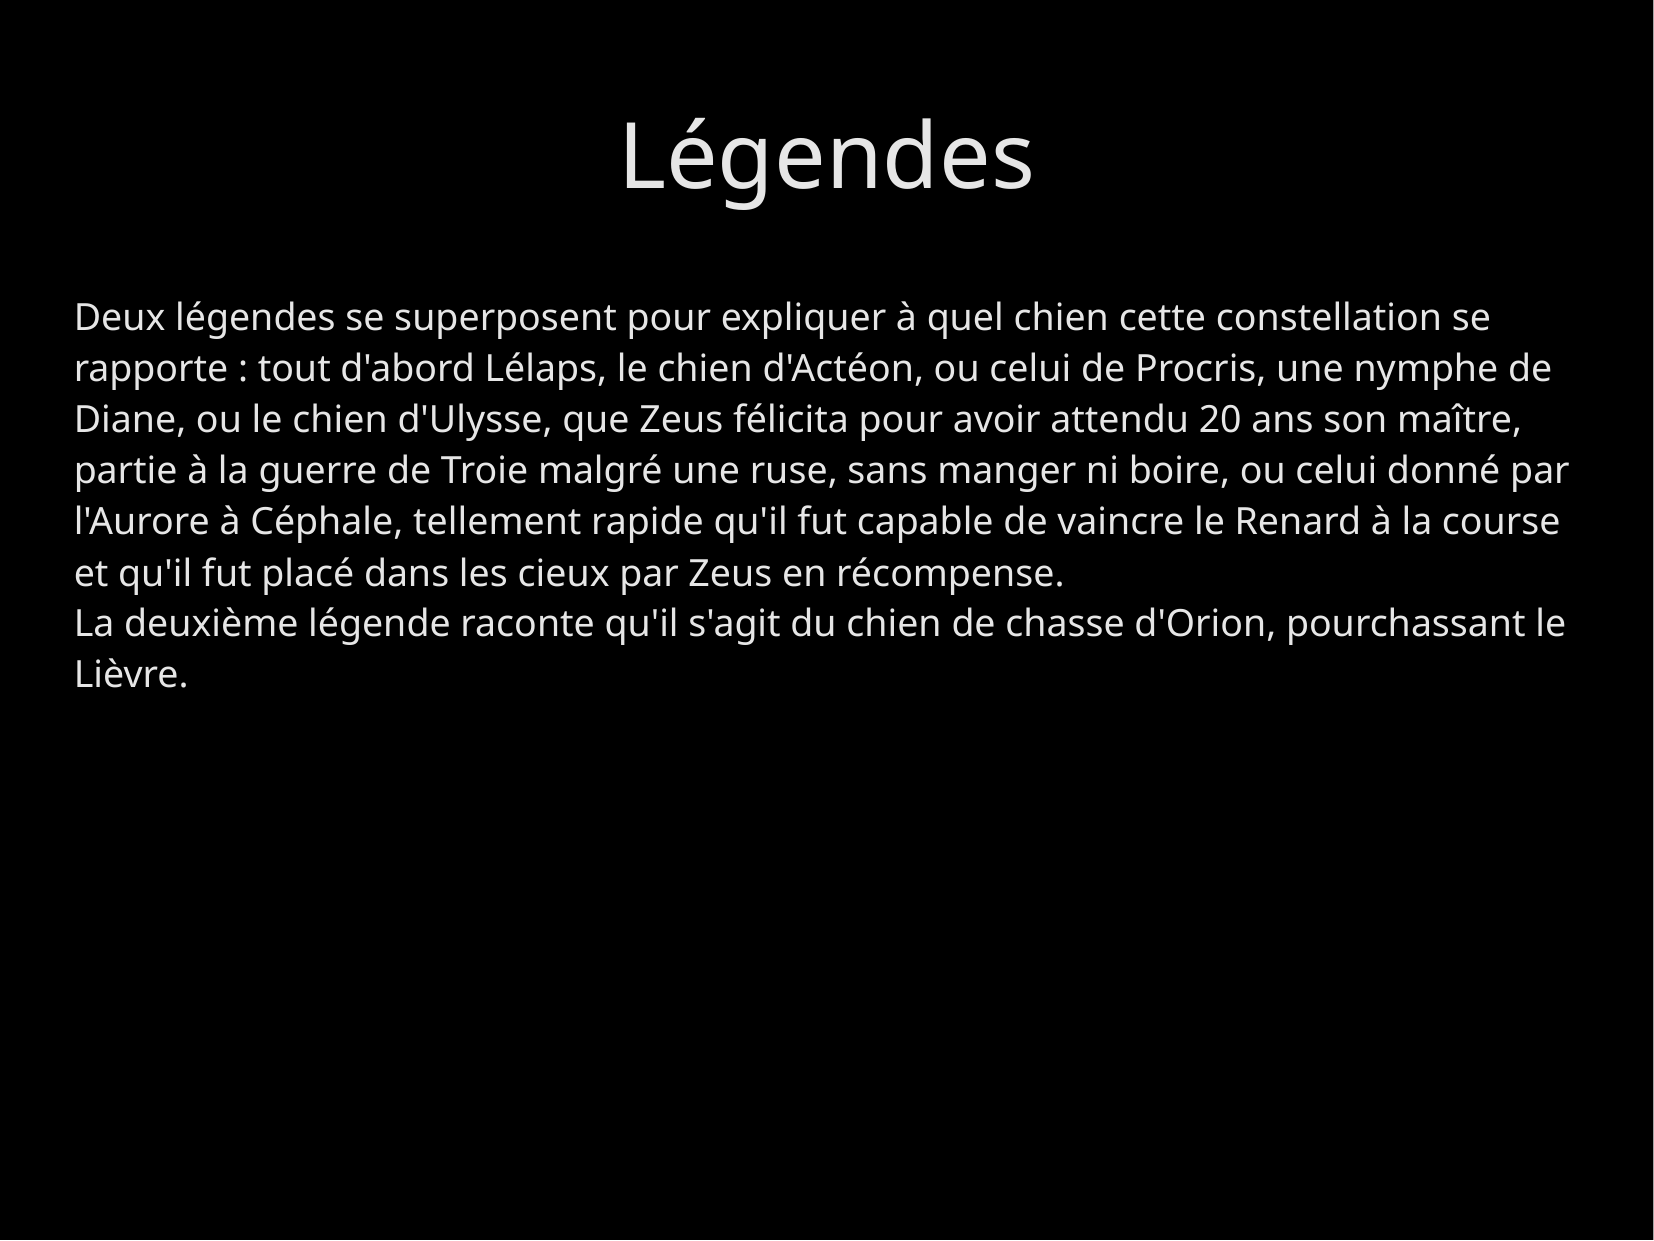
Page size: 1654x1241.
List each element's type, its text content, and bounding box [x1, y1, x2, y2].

text_box Deux légendes se superposent pour expliquer à quel chien cette constellation se rapporte : tout d'abord Lélaps, le chien d'Actéon, ou celui de Procris, une nymphe de Diane, ou le chien d'Ulysse, que Zeus félicita pour avoir attendu 20 ans son maître, partie à la guerre de Troie malgré une ruse, sans manger ni boire, ou celui donné par l'Aurore à Céphale, tellement rapide qu'il fut capable de vaincre le Renard à la course et qu'il fut placé dans les cieux par Zeus en récompense. La deuxième légende raconte qu'il s'agit du chien de chasse d'Orion, pourchassant le Lièvre. [59, 283, 1619, 719]
title Légendes [82, 49, 1571, 257]
